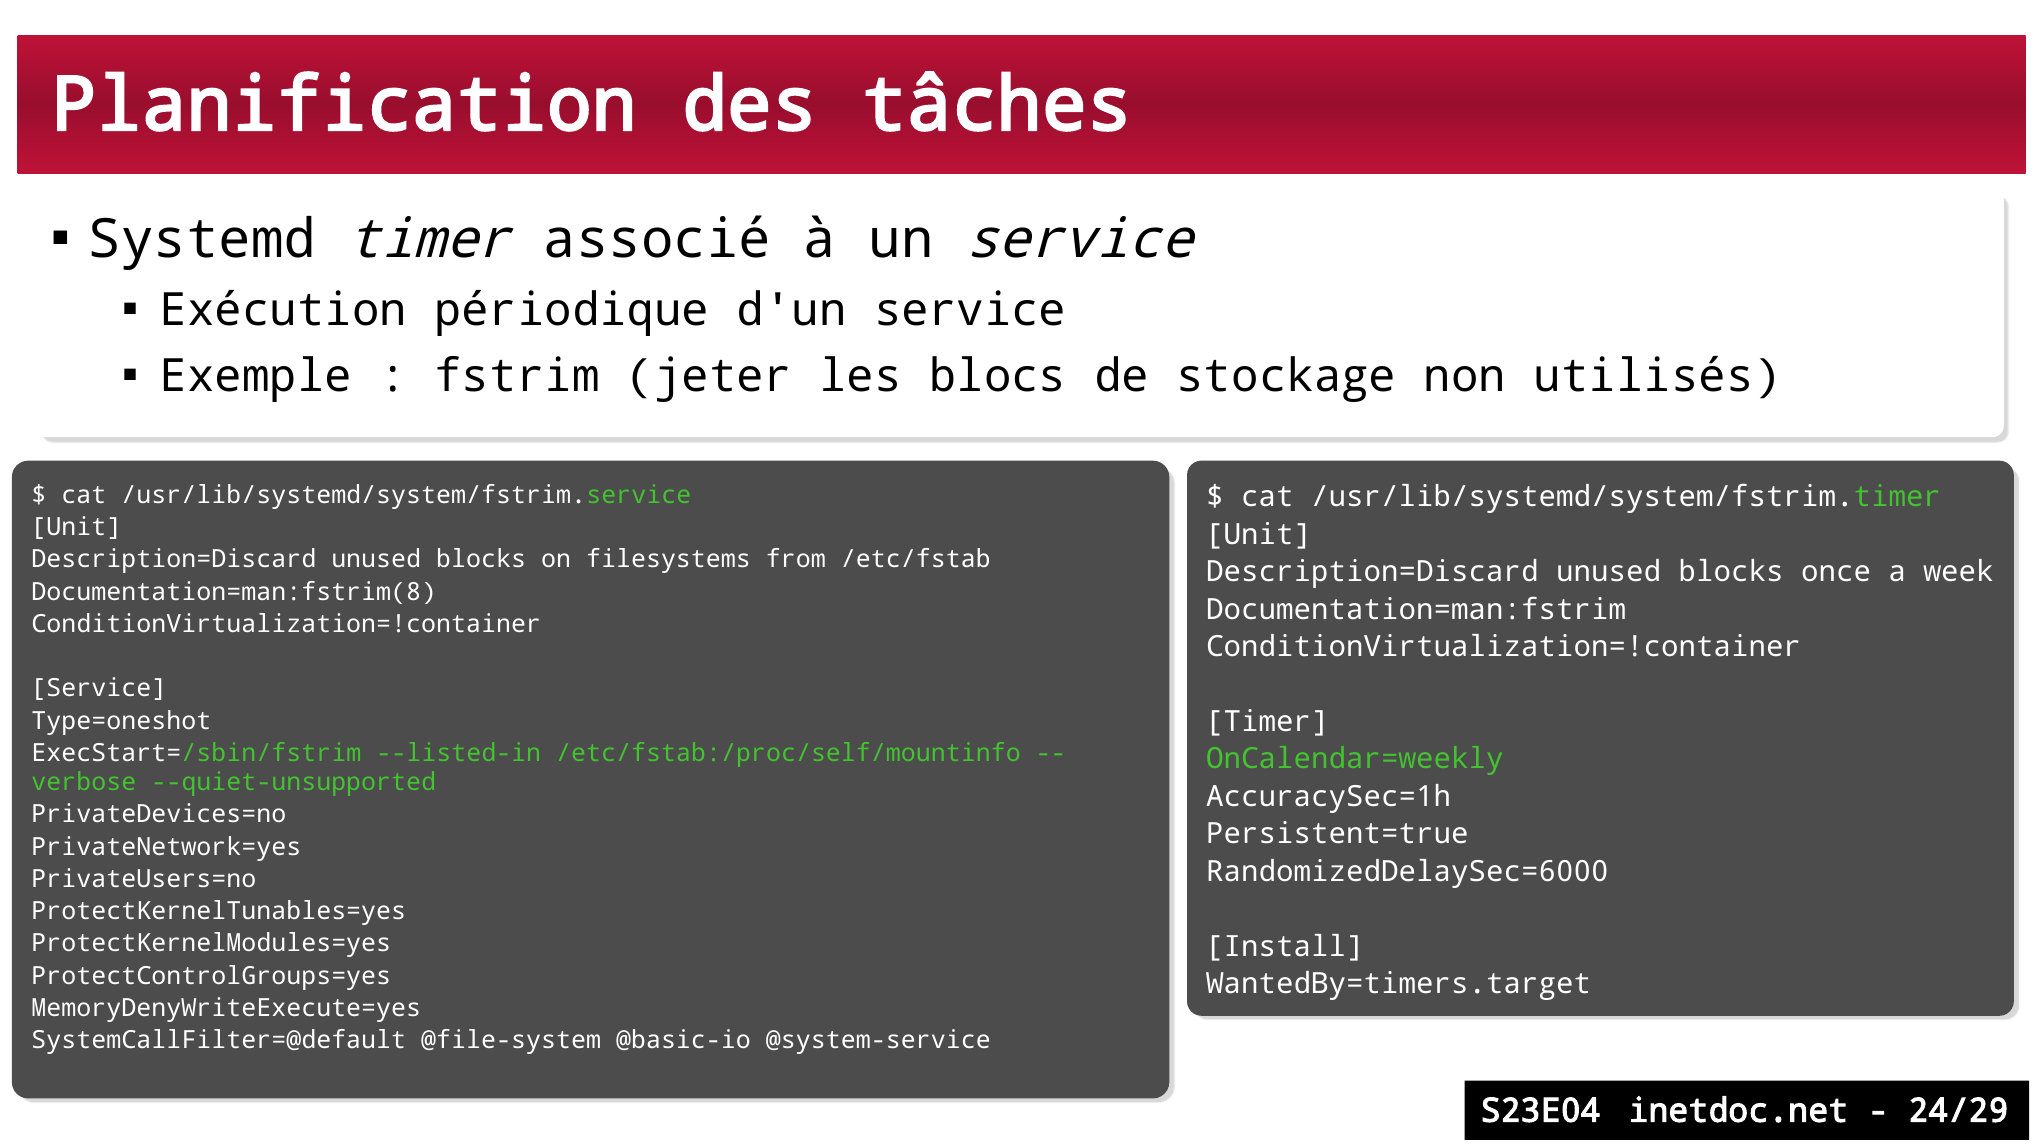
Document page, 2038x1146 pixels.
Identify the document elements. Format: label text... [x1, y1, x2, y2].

text_box $ cat /usr/lib/systemd/system/fstrim.service [Unit] Description=Discard unused blocks on filesystems from /etc/fstab Documentation=man:fstrim(8) ConditionVirtualization=!container [Service] Type=oneshot ExecStart=/sbin/fstrim --listed-in /etc/fstab:/proc/self/mountinfo --verbose --quiet-unsupported PrivateDevices=no PrivateNetwork=yes PrivateUsers=no ProtectKernelTunables=yes ProtectKernelModules=yes ProtectControlGroups=yes MemoryDenyWriteExecute=yes SystemCallFilter=@default @file-system @basic-io @system-service [11, 460, 1170, 1099]
text_box $ cat /usr/lib/systemd/system/fstrim.timer [Unit] Description=Discard unused blocks once a week Documentation=man:fstrim ConditionVirtualization=!container [Timer] OnCalendar=weekly AccuracySec=1h Persistent=true RandomizedDelaySec=6000 [Install] WantedBy=timers.target [1187, 460, 2014, 1016]
text_box S23E04 inetdoc.net - <numéro>/29 [1464, 1080, 2030, 1140]
text_box Planification des tâches [17, 35, 2026, 174]
text_box Systemd timer associé à un service Exécution périodique d'un service Exemple : fstrim (jeter les blocs de stockage non utilisés) [35, 188, 2004, 438]
